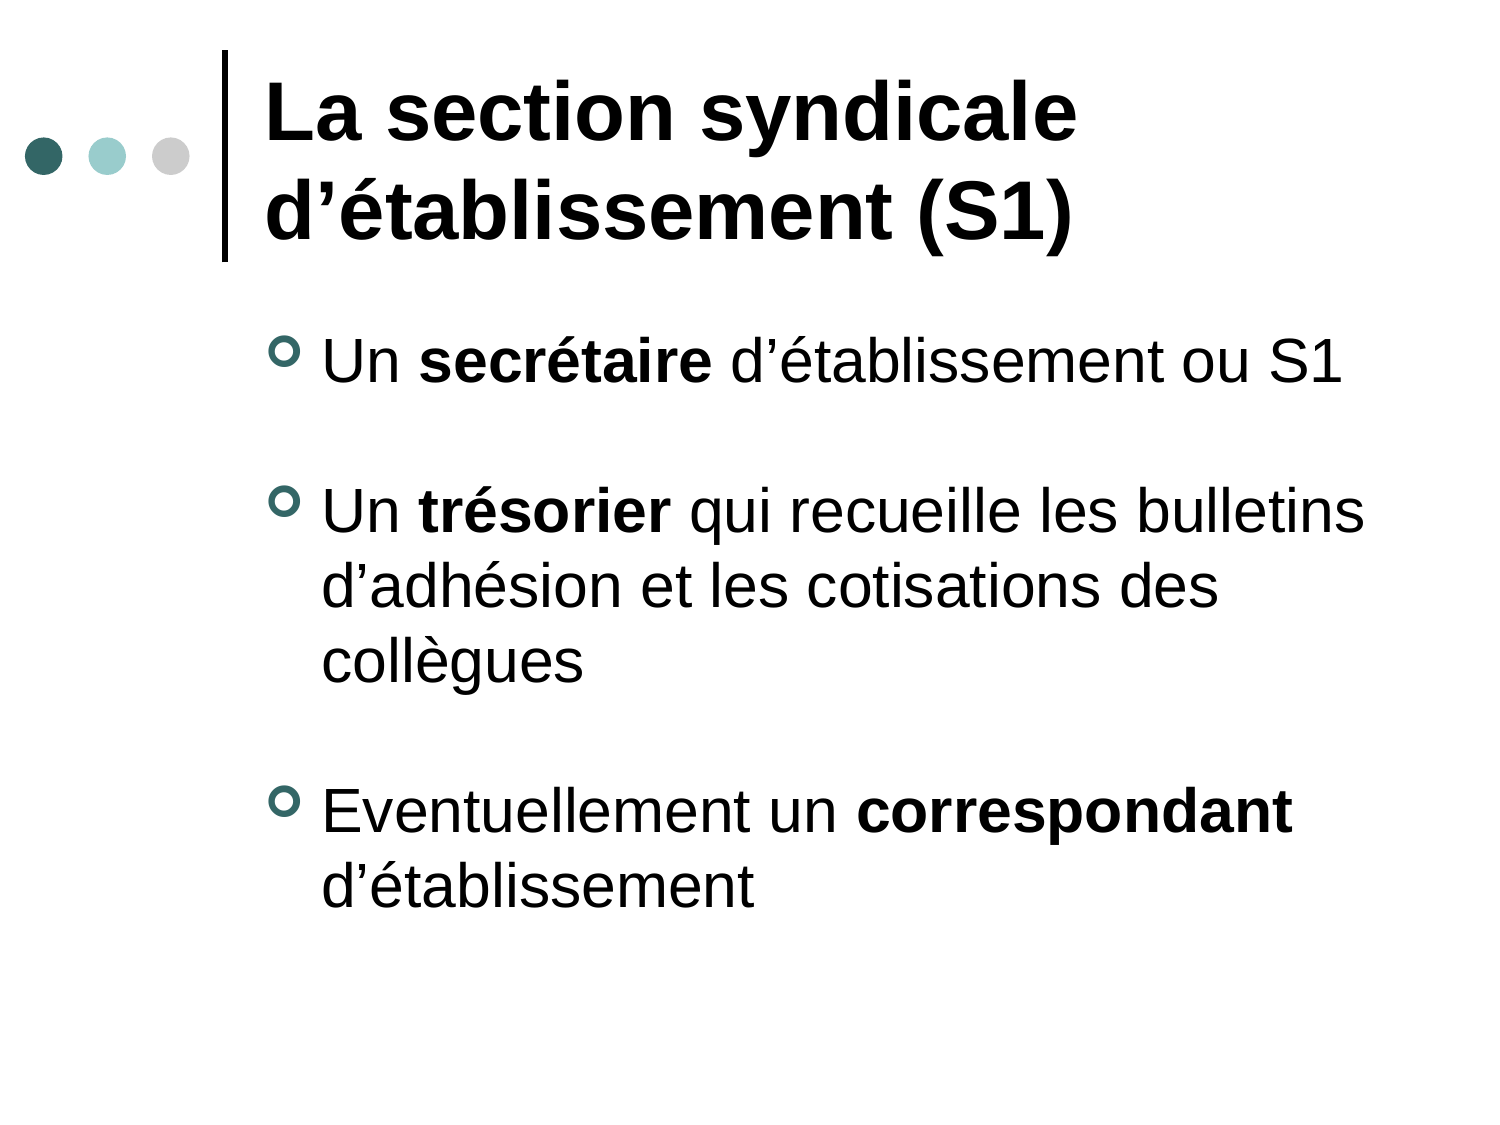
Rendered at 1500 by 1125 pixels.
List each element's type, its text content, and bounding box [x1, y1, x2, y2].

title La section syndicale d’établissement (S1) [249, 31, 1401, 282]
list Un secrétaire d’établissement ou S1 Un trésorier qui recueille les bulletins d’adhésion et les cotisations des collègues Eventuellement un correspondant d’établissement [249, 312, 1401, 988]
